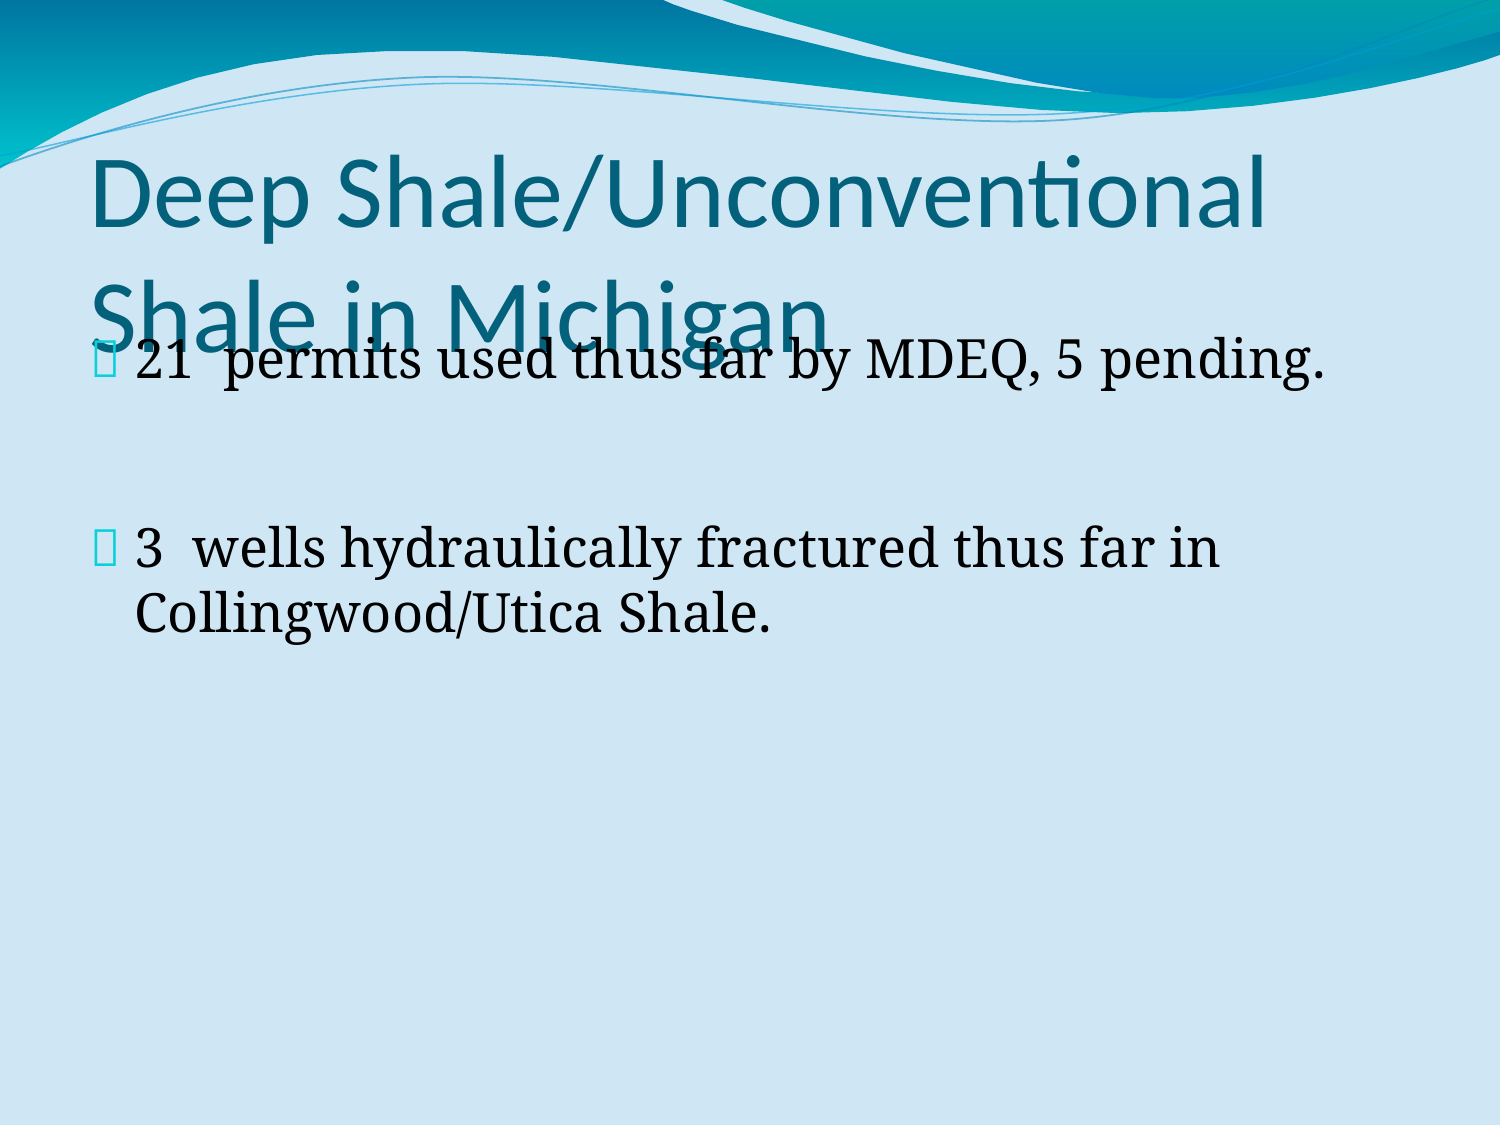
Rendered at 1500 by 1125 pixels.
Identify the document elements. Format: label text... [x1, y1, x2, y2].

list 21 permits used thus far by MDEQ, 5 pending. 3 wells hydraulically fractured thus far in Collingwood/Utica Shale. [75, 317, 1425, 1038]
title Deep Shale/Unconventional Shale in Michigan [75, 115, 1425, 303]
